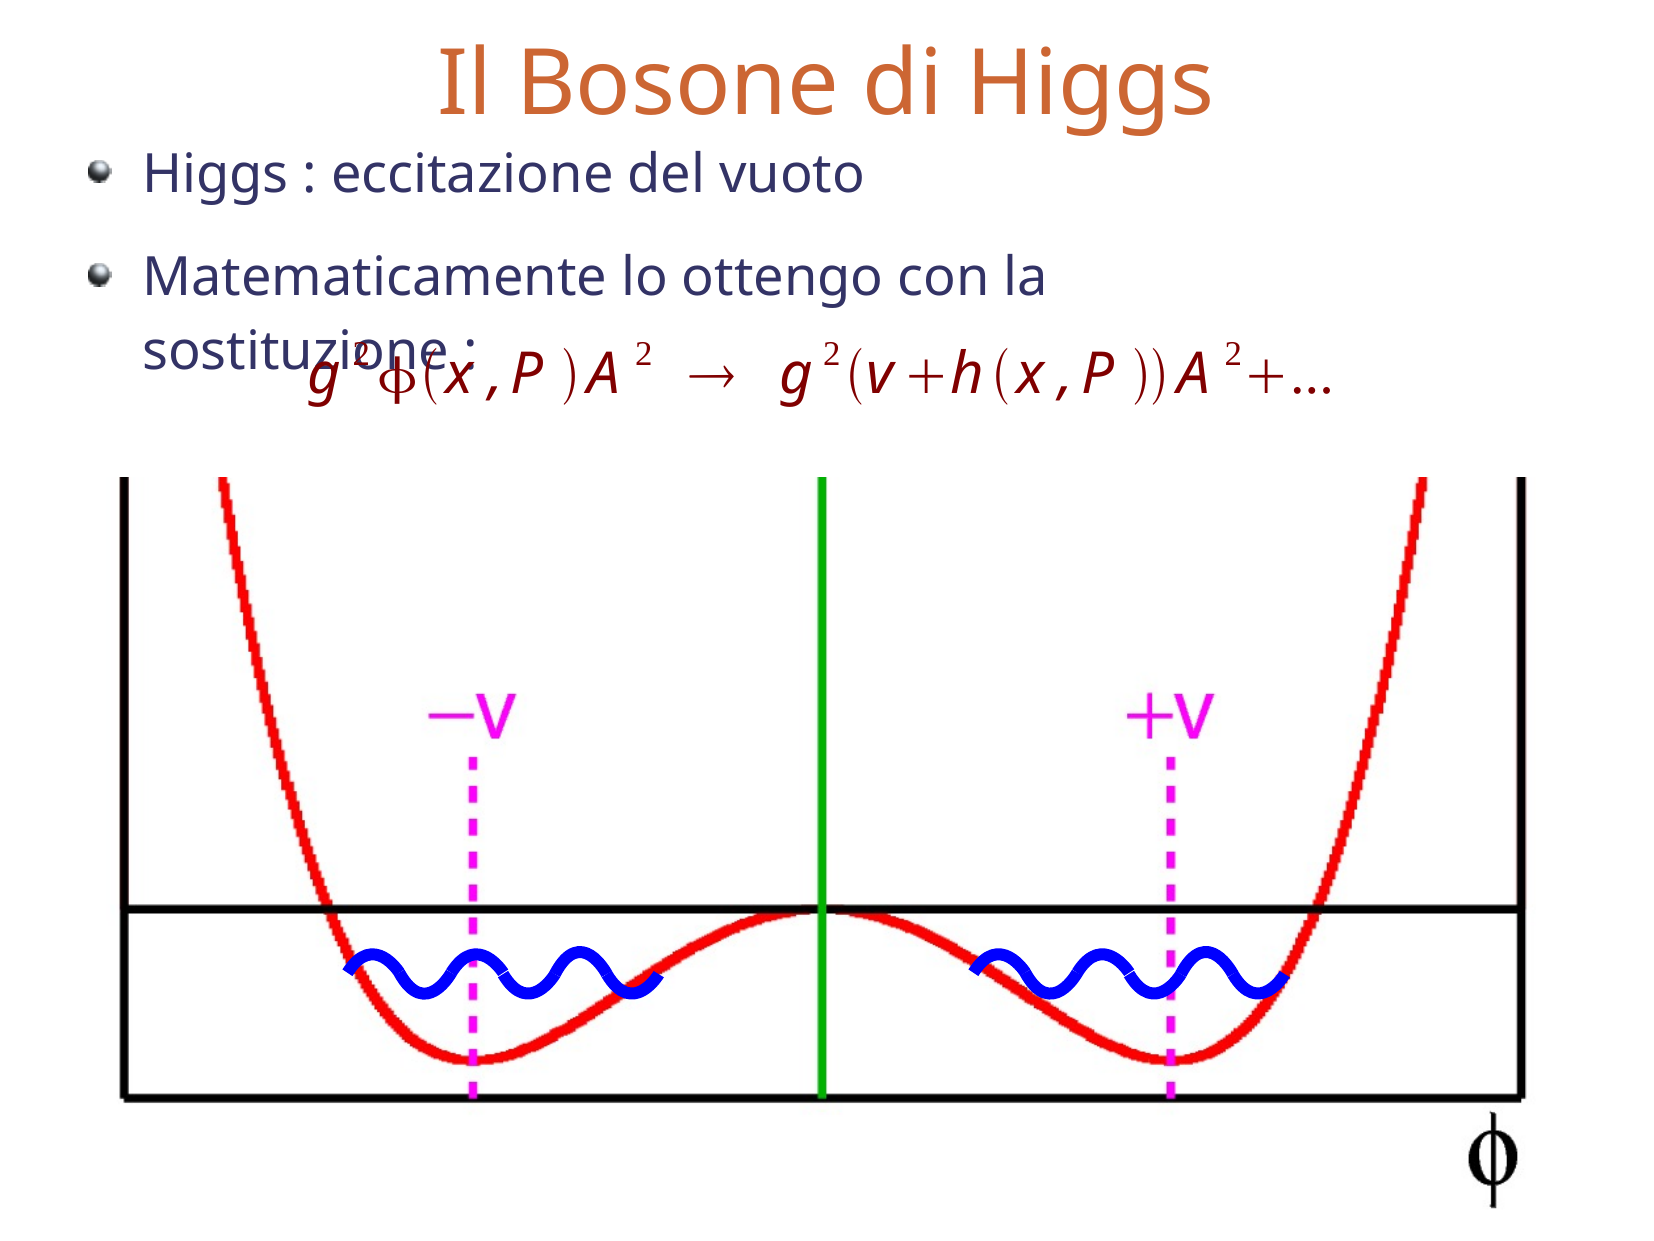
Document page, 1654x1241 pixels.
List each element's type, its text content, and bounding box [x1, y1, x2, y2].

picture [83, 477, 1591, 1228]
list Higgs : eccitazione del vuoto Matematicamente lo ottengo con la sostituzione : [71, 134, 1313, 356]
chart [263, 333, 1341, 429]
title Il Bosone di Higgs [41, 8, 1613, 151]
